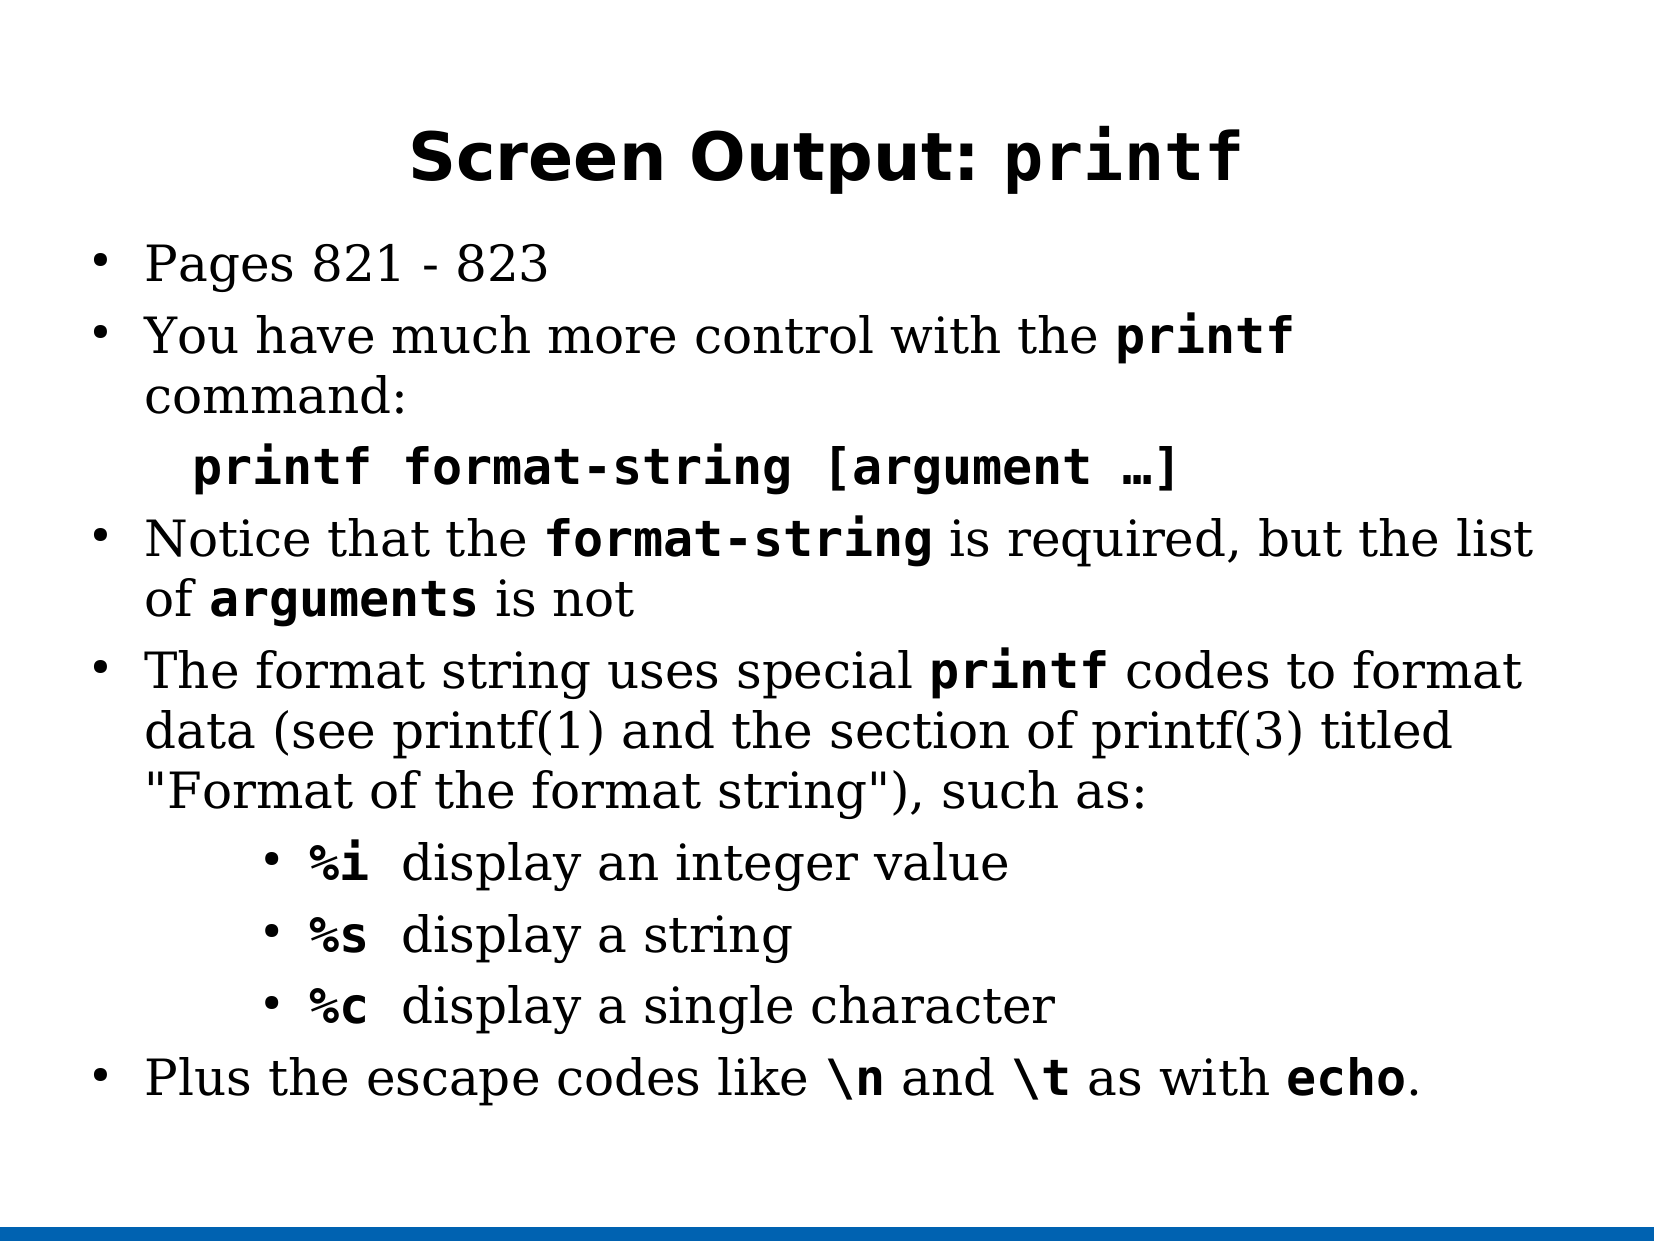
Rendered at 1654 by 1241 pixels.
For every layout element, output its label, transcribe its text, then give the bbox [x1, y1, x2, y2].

list Pages 821 - 823 You have much more control with the printf command: printf format-string [argument …] Notice that the format-string is required, but the list of arguments is not The format string uses special printf codes to format data (see printf(1) and the section of printf(3) titled "Format of the format string"), such as: %i display an integer value %s display a string %c display a single character Plus the escape codes like \n and \t as with echo. [59, 223, 1585, 1114]
title Screen Output: printf [82, 50, 1571, 223]
